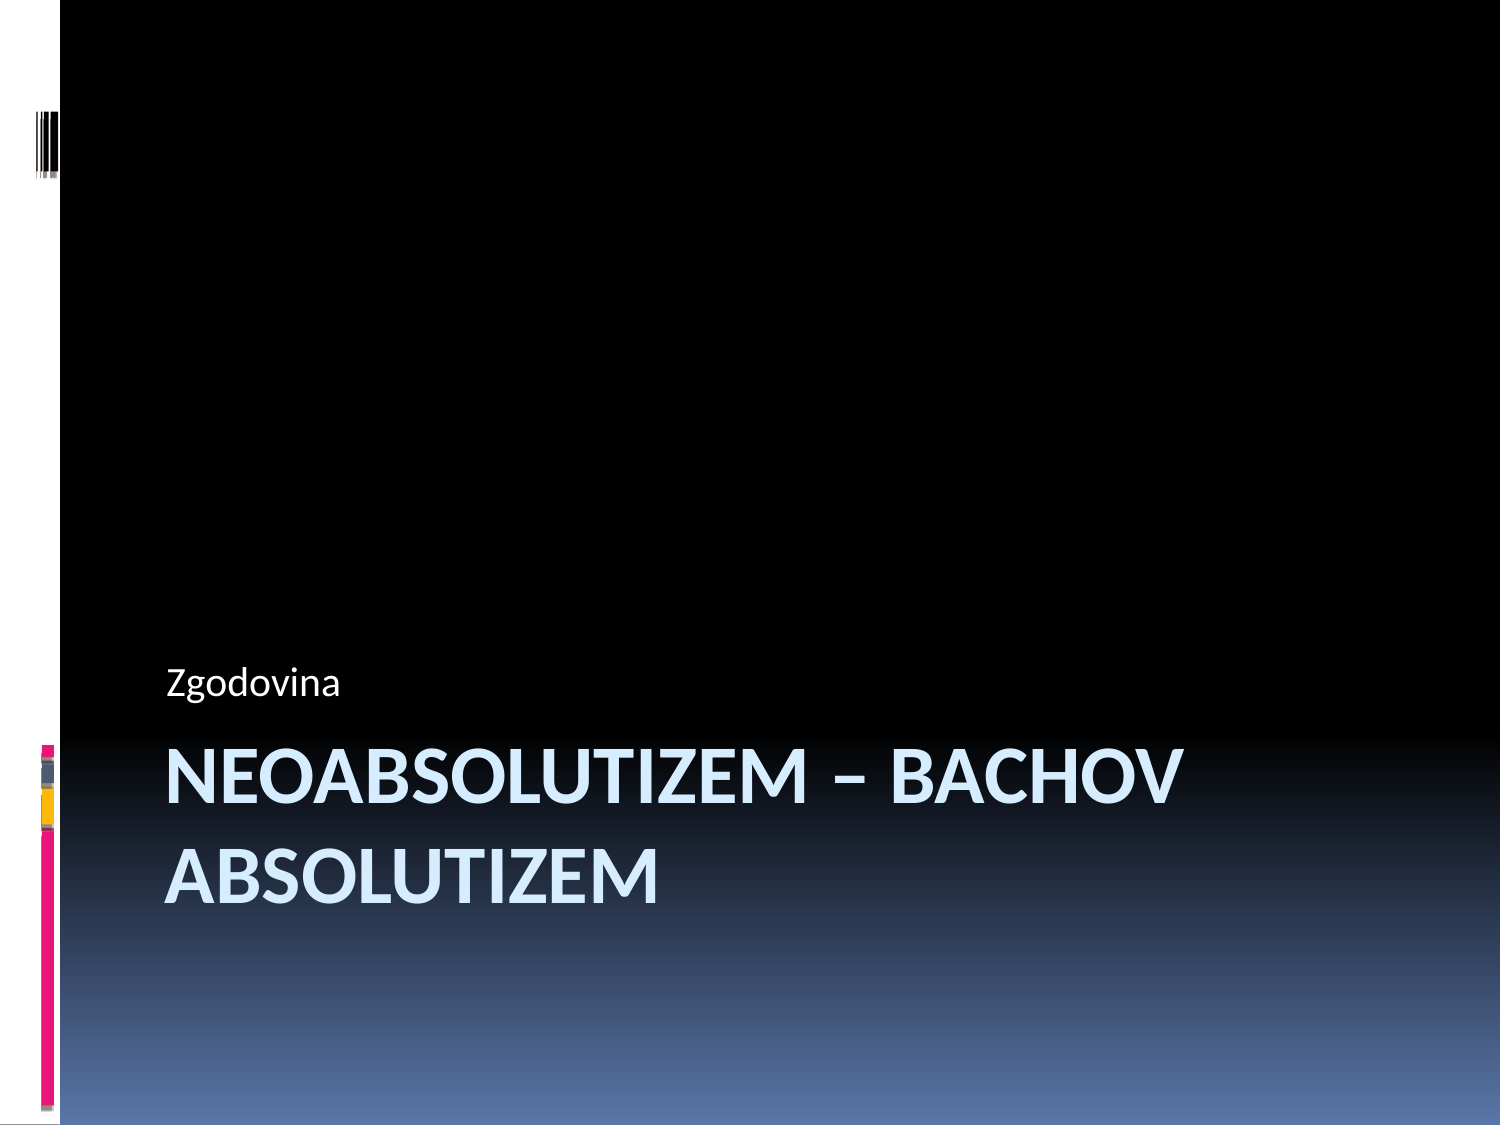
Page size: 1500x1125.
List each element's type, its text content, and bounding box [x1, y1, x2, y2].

subtitle Zgodovina [150, 465, 1425, 713]
title Neoabsolutizem – Bachov absolutizem [150, 713, 1425, 1037]
